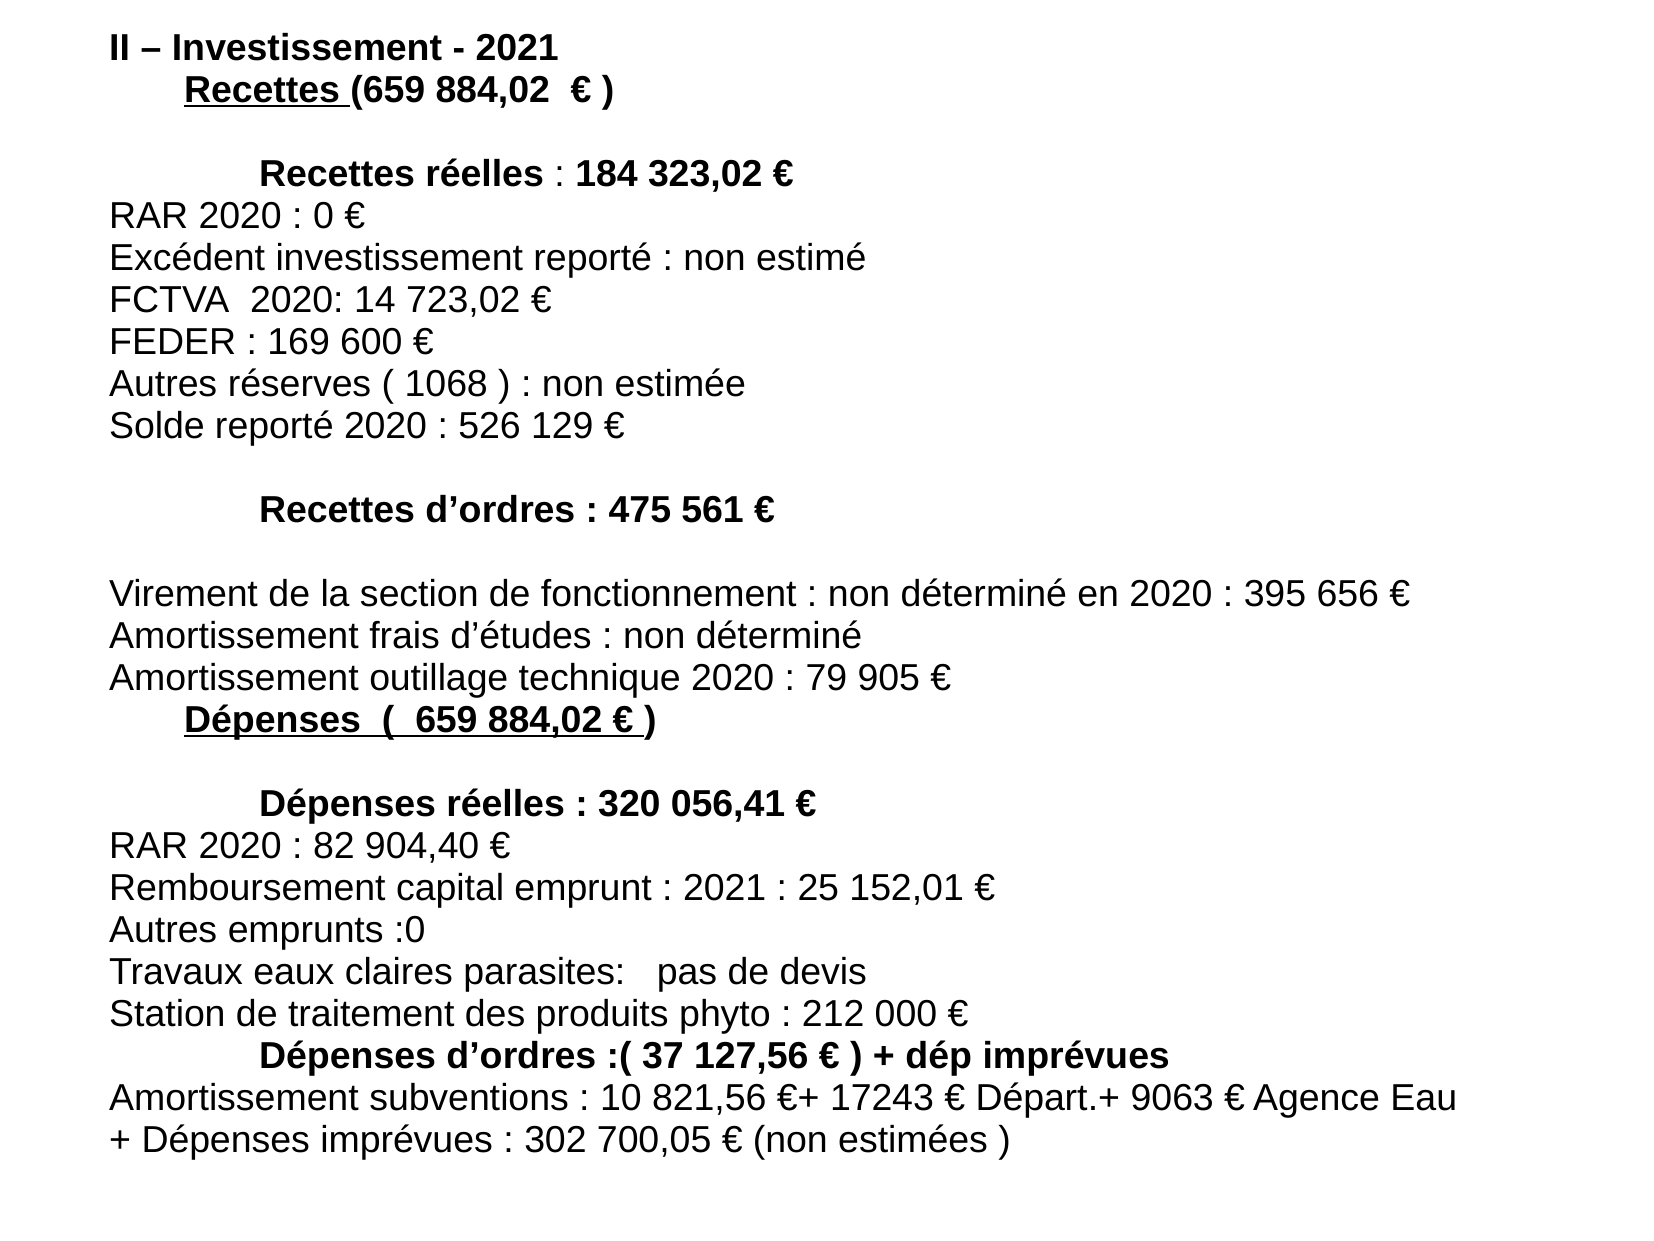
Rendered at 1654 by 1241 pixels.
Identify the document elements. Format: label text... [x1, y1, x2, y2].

text_box II – Investissement - 2021 Recettes (659 884,02 € ) Recettes réelles : 184 323,02 € RAR 2020 : 0 € Excédent investissement reporté : non estimé FCTVA 2020: 14 723,02 € FEDER : 169 600 € Autres réserves ( 1068 ) : non estimée Solde reporté 2020 : 526 129 € Recettes d’ordres : 475 561 € Virement de la section de fonctionnement : non déterminé en 2020 : 395 656 € Amortissement frais d’études : non déterminé Amortissement outillage technique 2020 : 79 905 € Dépenses ( 659 884,02 € ) Dépenses réelles : 320 056,41 € RAR 2020 : 82 904,40 € Remboursement capital emprunt : 2021 : 25 152,01 € Autres emprunts :0 Travaux eaux claires parasites: pas de devis Station de traitement des produits phyto : 212 000 € Dépenses d’ordres :( 37 127,56 € ) + dép imprévues Amortissement subventions : 10 821,56 €+ 17243 € Départ.+ 9063 € Agence Eau + Dépenses imprévues : 302 700,05 € (non estimées ) [94, 19, 1583, 1241]
